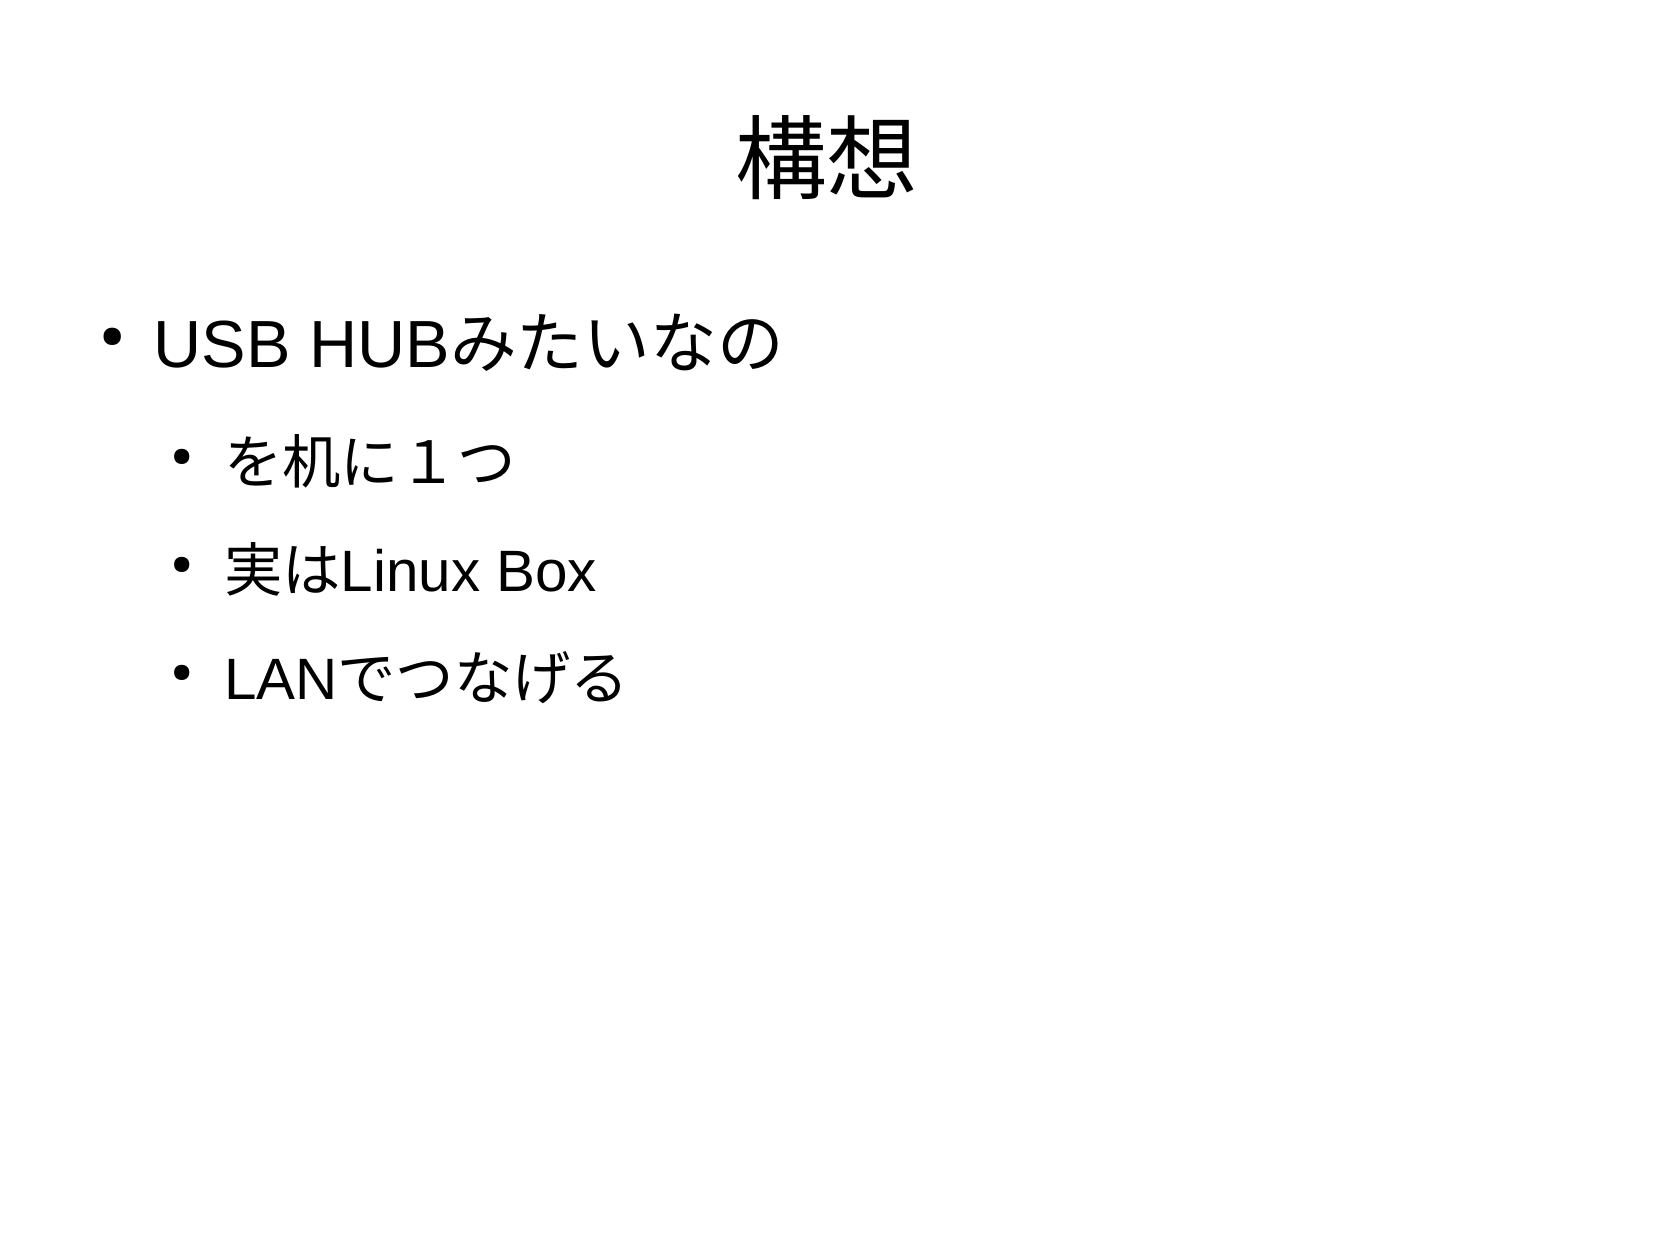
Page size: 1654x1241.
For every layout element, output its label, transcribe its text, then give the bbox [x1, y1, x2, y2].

list USB HUBみたいなの を机に１つ 実はLinux Box LANでつなげる [82, 290, 1571, 1094]
title 構想 [82, 56, 1571, 250]
